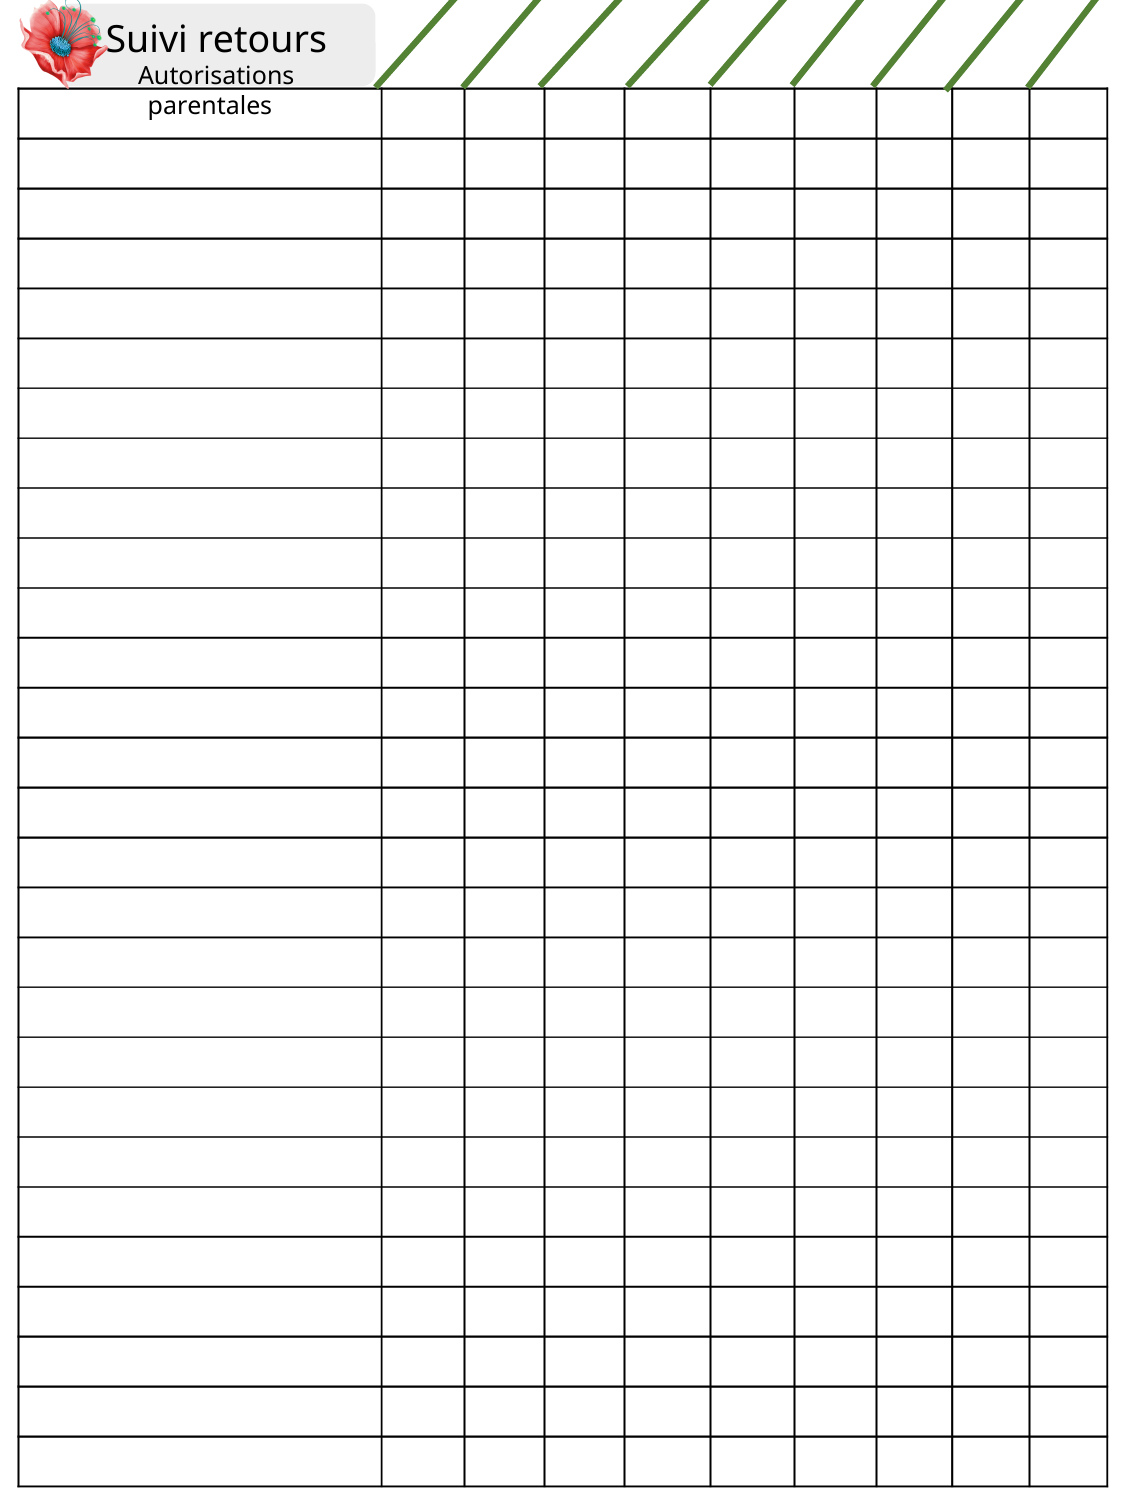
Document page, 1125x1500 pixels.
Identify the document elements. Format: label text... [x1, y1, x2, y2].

text_box Suivi retours Autorisations parentales [123, 3, 376, 87]
picture [9, 0, 1109, 1488]
